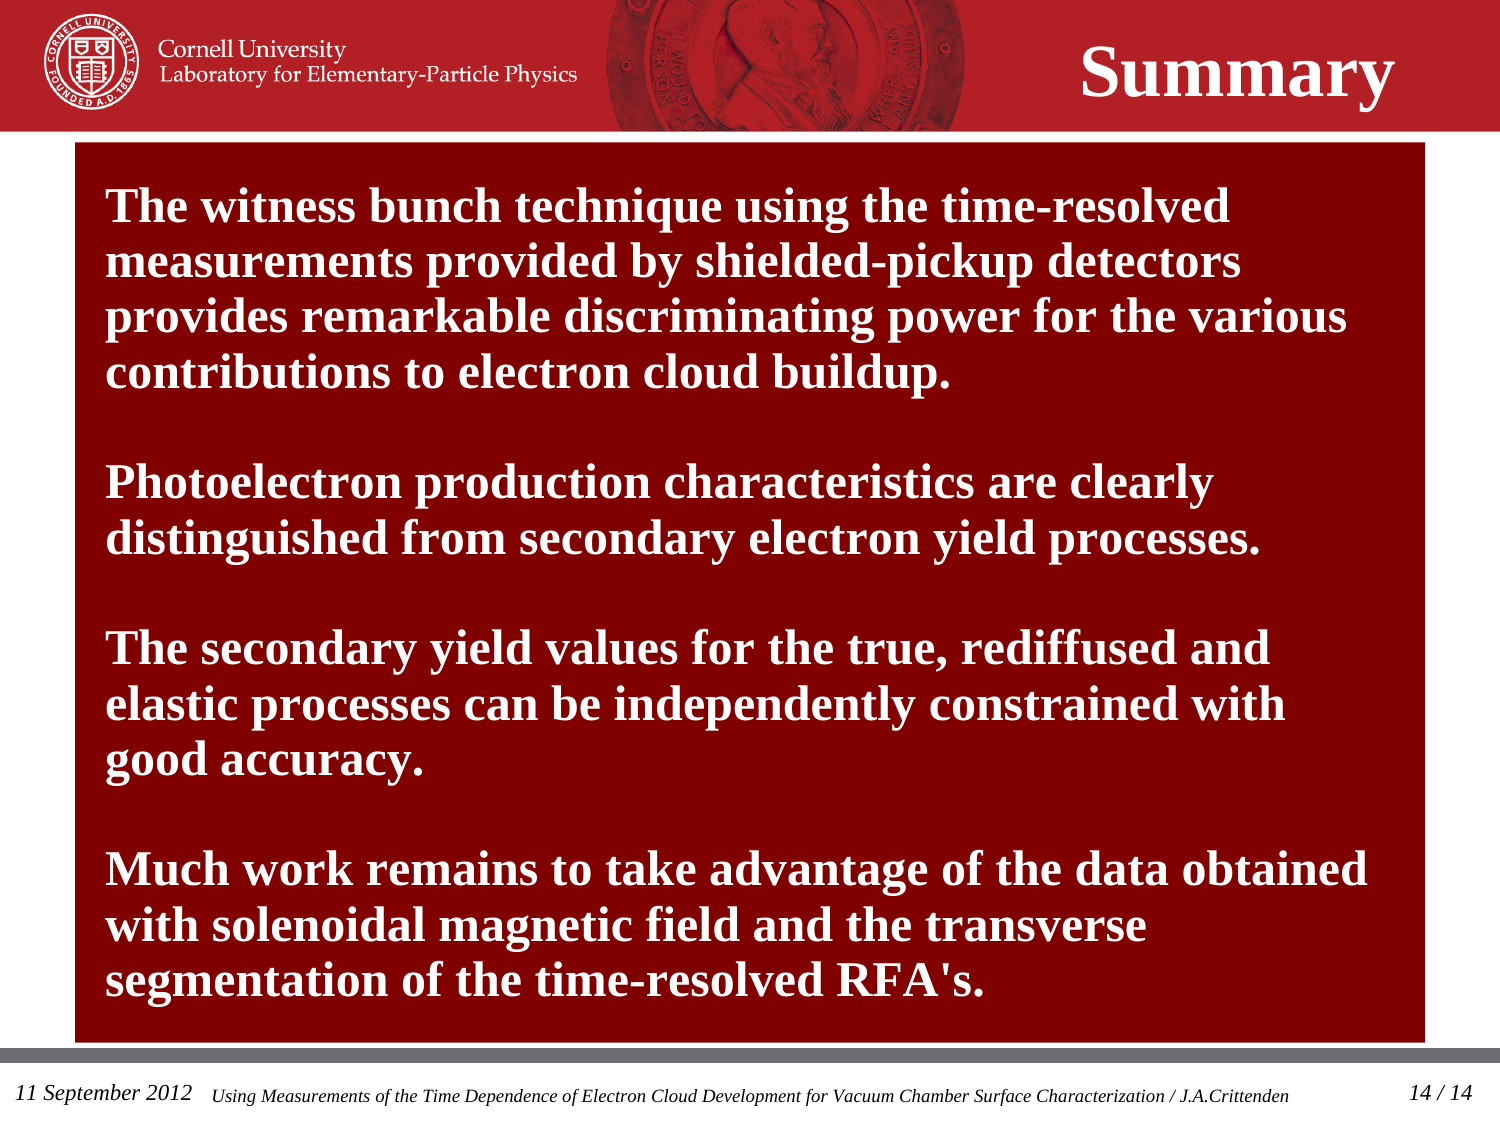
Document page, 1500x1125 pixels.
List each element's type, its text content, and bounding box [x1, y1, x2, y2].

text_box The witness bunch technique using the time-resolved measurements provided by shielded-pickup detectors provides remarkable discriminating power for the various contributions to electron cloud buildup. Photoelectron production characteristics are clearly distinguished from secondary electron yield processes. The secondary yield values for the true, rediffused and elastic processes can be independently constrained with good accuracy. Much work remains to take advantage of the data obtained with solenoidal magnetic field and the transverse segmentation of the time-resolved RFA's. [75, 142, 1426, 1043]
picture [0, 0, 1500, 132]
text_box Summary [975, 29, 1500, 102]
